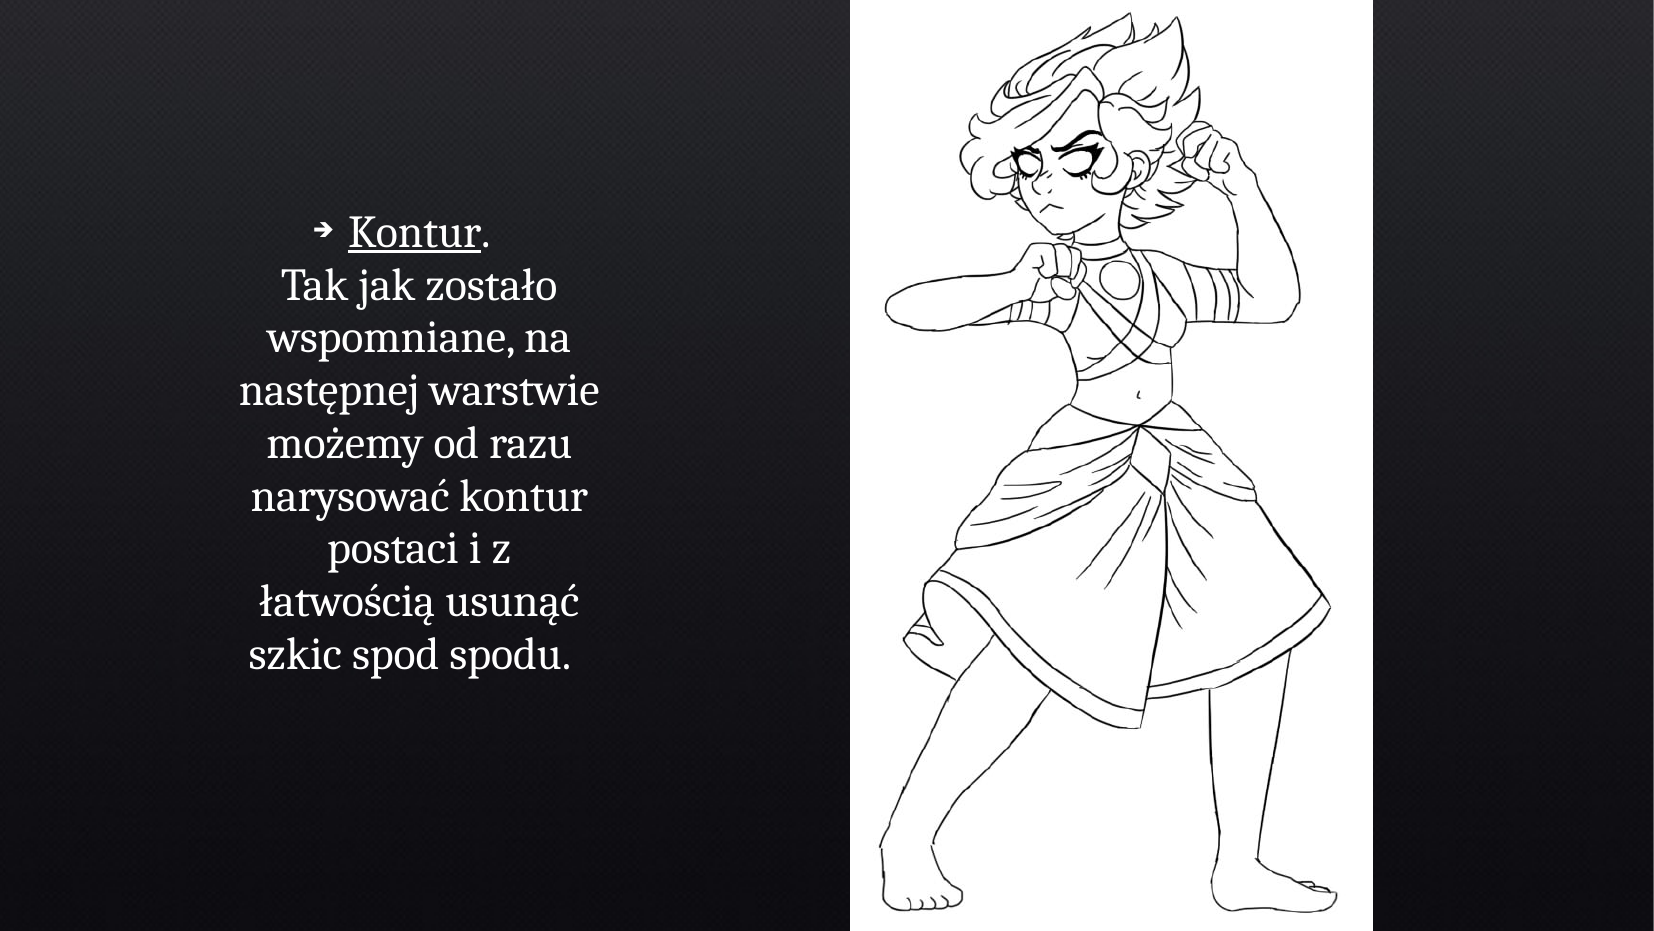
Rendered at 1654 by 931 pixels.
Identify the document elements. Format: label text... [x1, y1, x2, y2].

picture [0, 0, 1654, 931]
subtitle Kontur. Tak jak zostało wspomniane, na następnej warstwie możemy od razu narysować kontur postaci i z łatwością usunąć szkic spod spodu. [200, 35, 603, 852]
